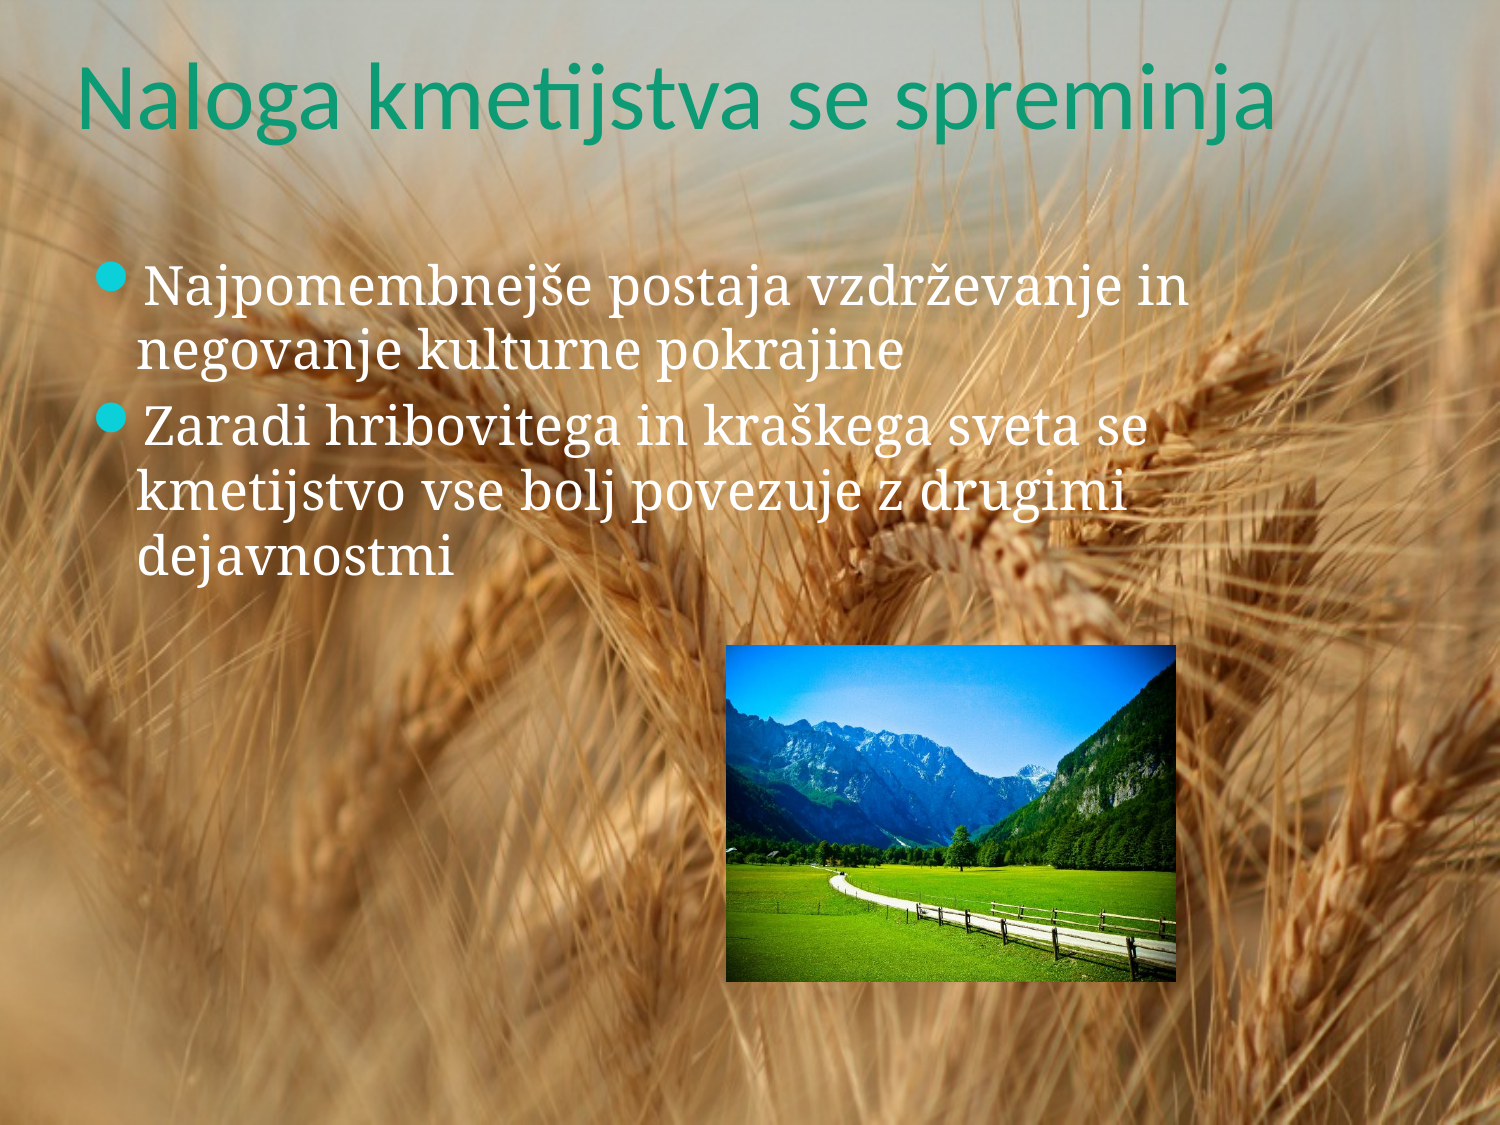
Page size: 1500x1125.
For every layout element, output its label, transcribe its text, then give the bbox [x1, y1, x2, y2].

title Naloga kmetijstva se spreminja [75, 25, 1425, 149]
list Najpomembnejše postaja vzdrževanje in negovanje kulturne pokrajine Zaradi hribovitega in kraškega sveta se kmetijstvo vse bolj povezuje z drugimi dejavnostmi [76, 243, 1427, 1003]
picture [0, 0, 1500, 1125]
